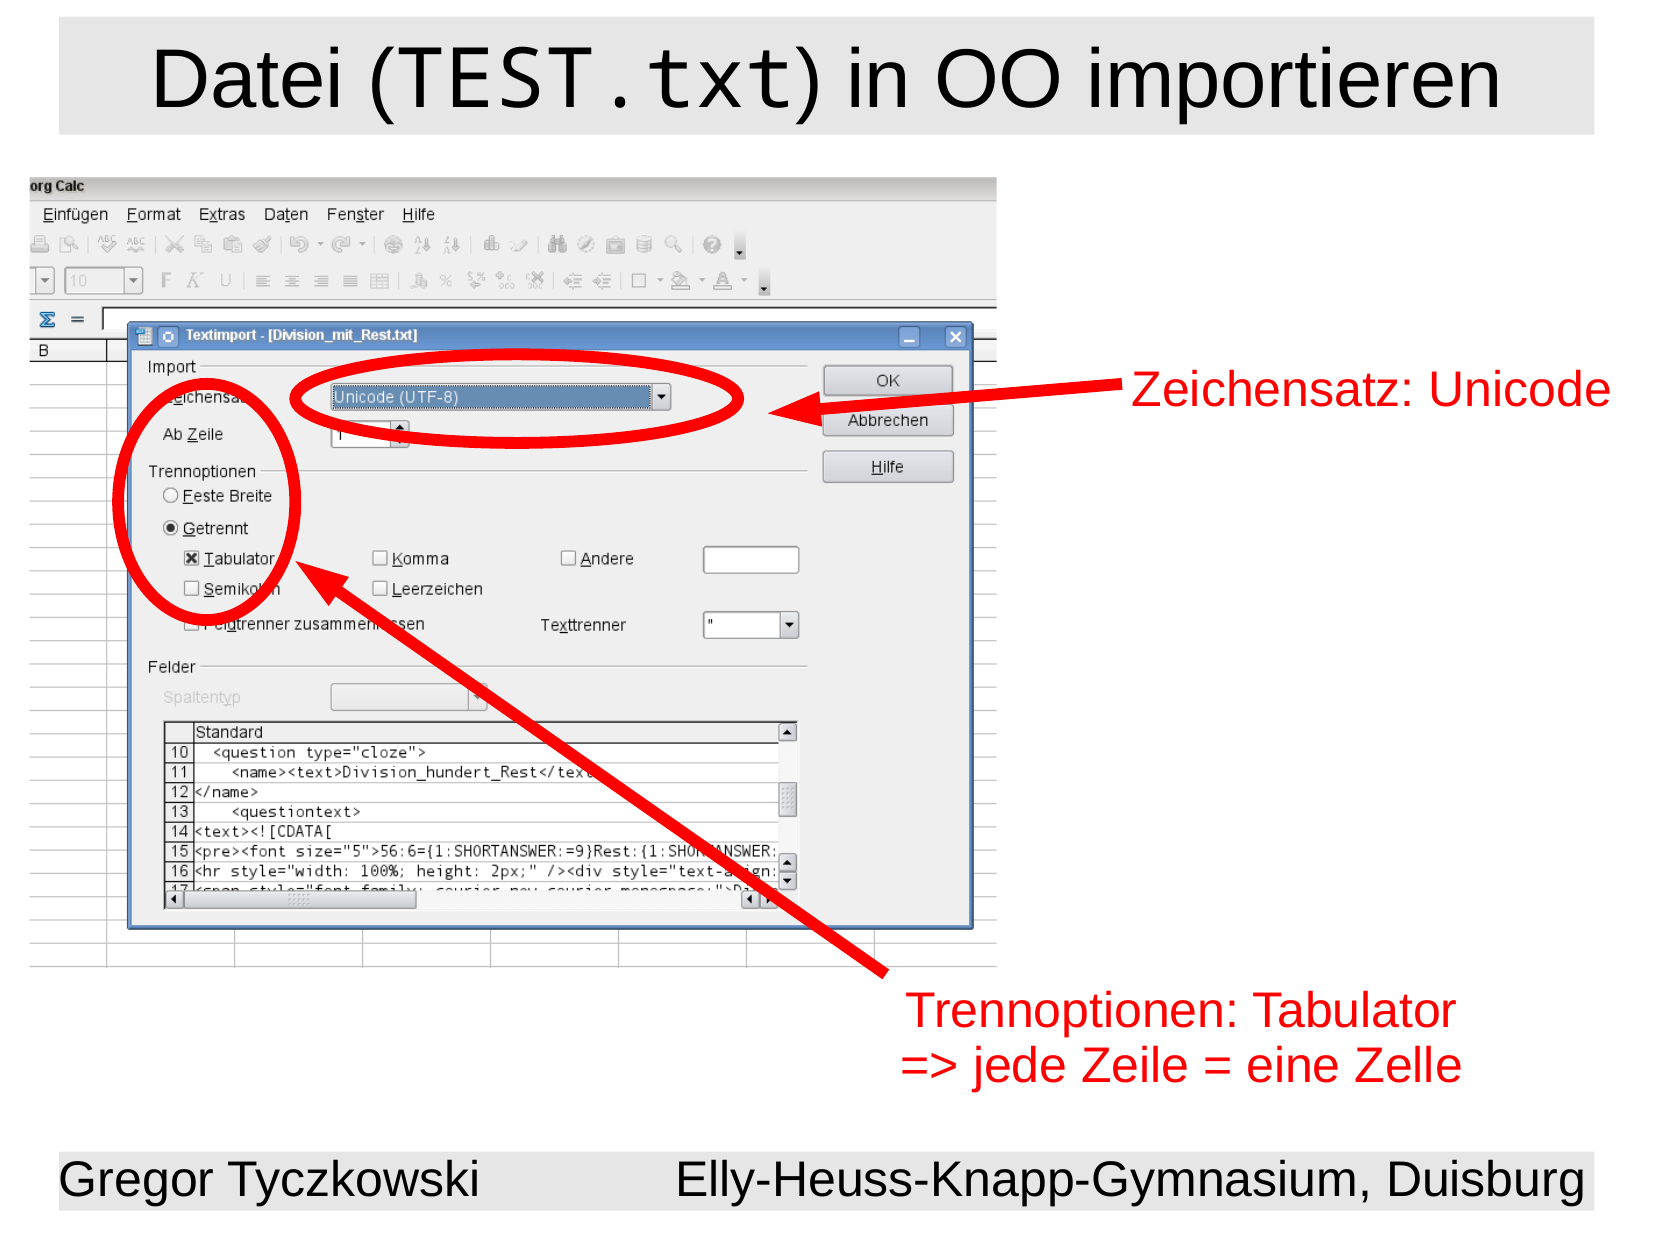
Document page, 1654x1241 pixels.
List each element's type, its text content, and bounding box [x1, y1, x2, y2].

list Gregor Tyczkowski Elly-Heuss-Knapp-Gymnasium, Duisburg [59, 1151, 1595, 1211]
picture [29, 177, 997, 968]
title Datei (TEST.txt) in OO importieren [59, 16, 1595, 135]
text_box Zeichensatz: Unicode [1117, 354, 1627, 443]
text_box Trennoptionen: Tabulator => jede Zeile = eine Zelle [885, 974, 1625, 1101]
